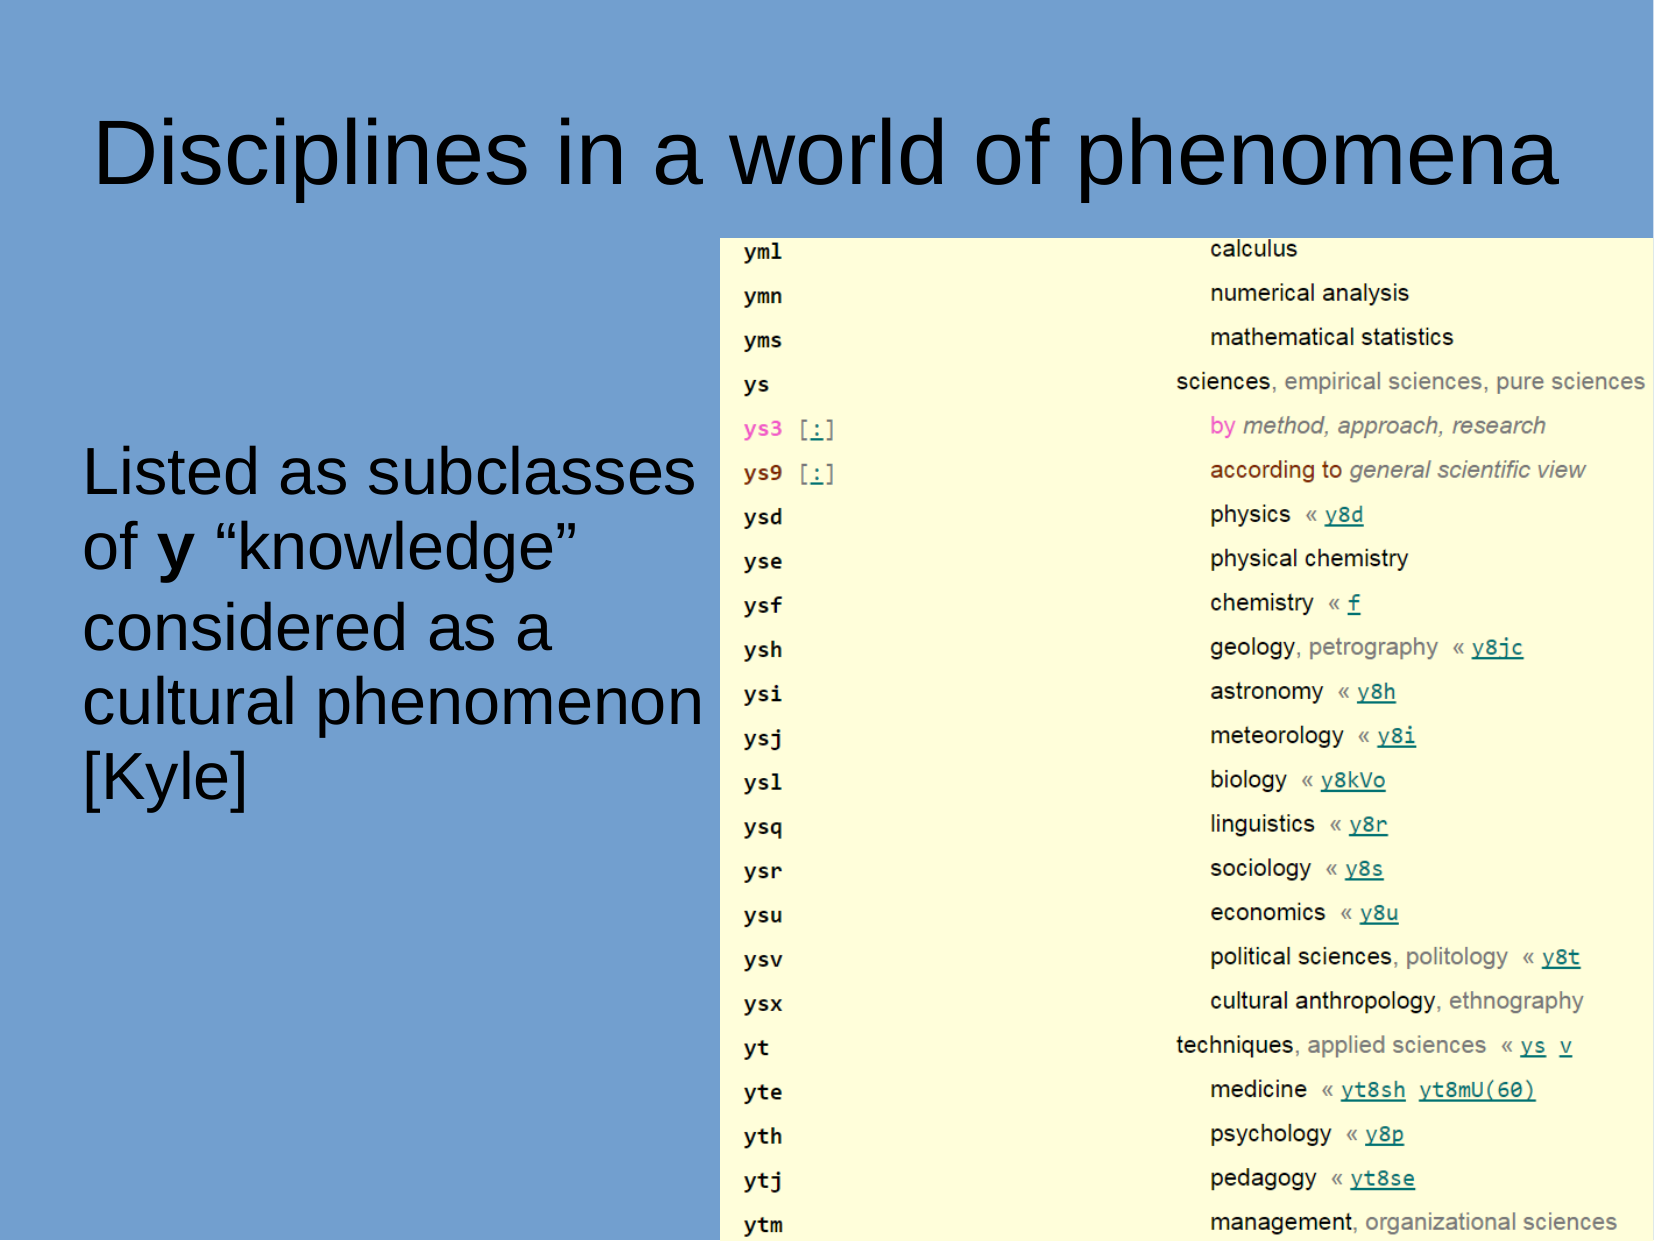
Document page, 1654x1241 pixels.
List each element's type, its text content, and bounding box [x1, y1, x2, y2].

title Disciplines in a world of phenomena [82, 49, 1571, 257]
picture [720, 238, 1654, 1241]
list Listed as subclasses of y “knowledge” considered as a cultural phenomenon [Kyle] [11, 284, 720, 1182]
